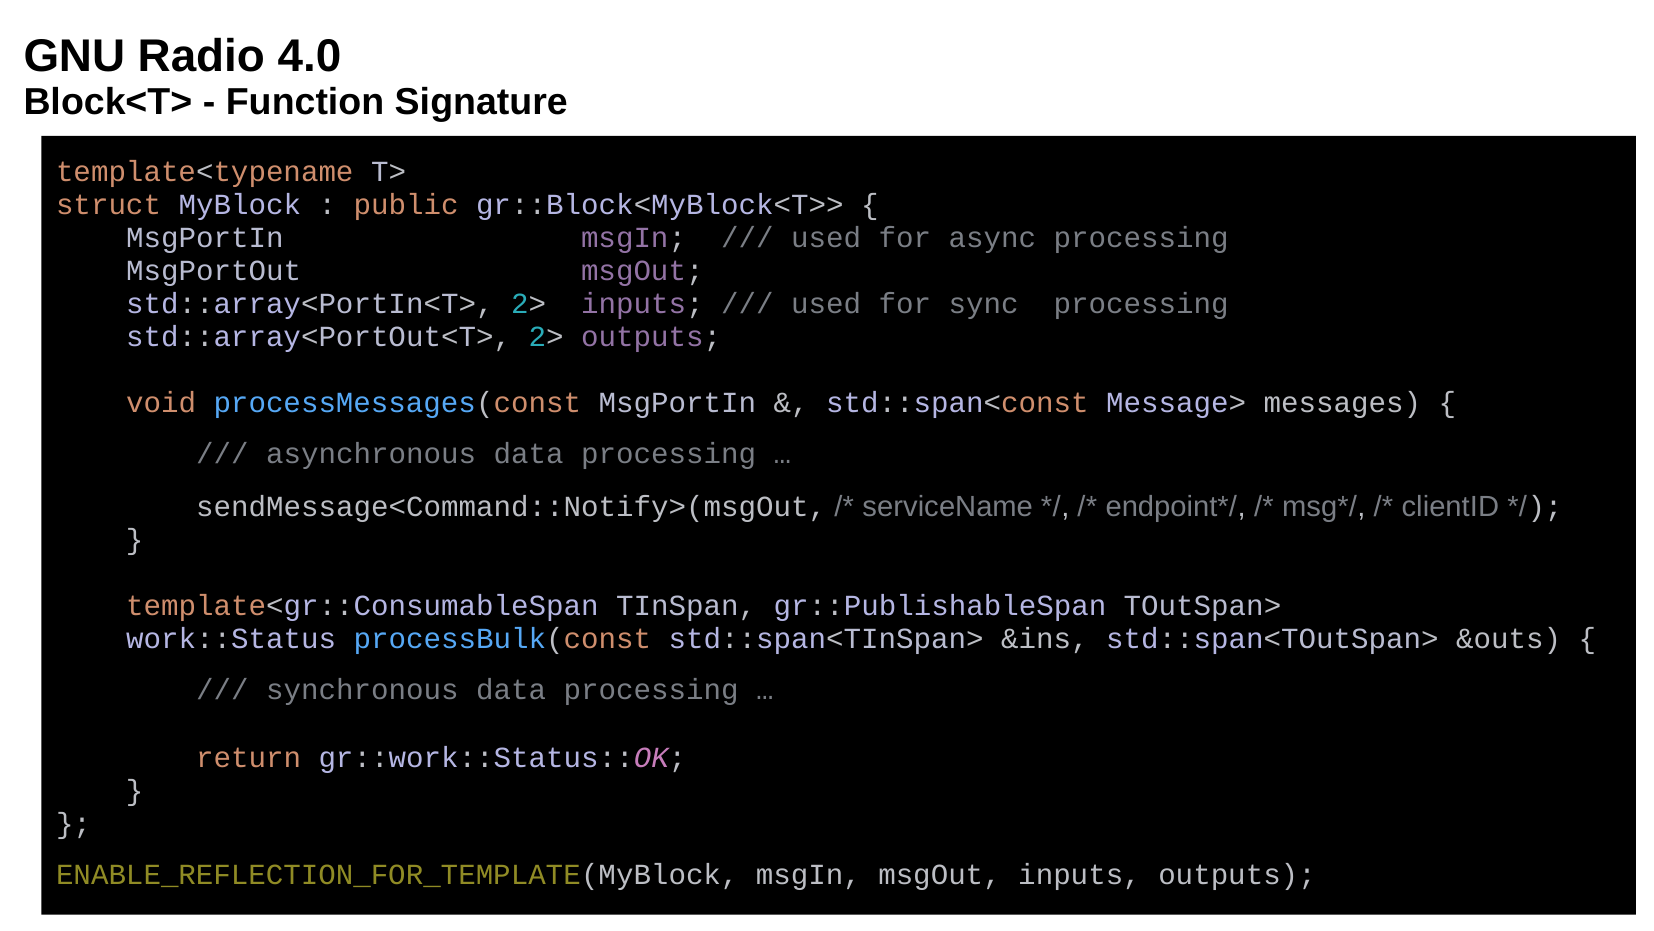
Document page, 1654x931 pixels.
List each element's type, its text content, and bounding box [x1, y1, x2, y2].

text_box template<typename T> struct MyBlock : public gr::Block<MyBlock<T>> { MsgPortIn msgIn; /// used for async processing MsgPortOut msgOut; std::array<PortIn<T>, 2> inputs; /// used for sync processing std::array<PortOut<T>, 2> outputs; void processMessages(const MsgPortIn &, std::span<const Message> messages) { /// asynchronous data processing … sendMessage<Command::Notify>(msgOut, /* serviceName */, /* endpoint*/, /* msg*/, /* clientID */); } template<gr::ConsumableSpan TInSpan, gr::PublishableSpan TOutSpan> work::Status processBulk(const std::span<TInSpan> &ins, std::span<TOutSpan> &outs) { /// synchronous data processing … return gr::work::Status::OK; } }; ENABLE_REFLECTION_FOR_TEMPLATE(MyBlock, msgIn, msgOut, inputs, outputs); [41, 135, 1636, 915]
title GNU Radio 4.0 Block<T> - Function Signature [23, 29, 1638, 123]
